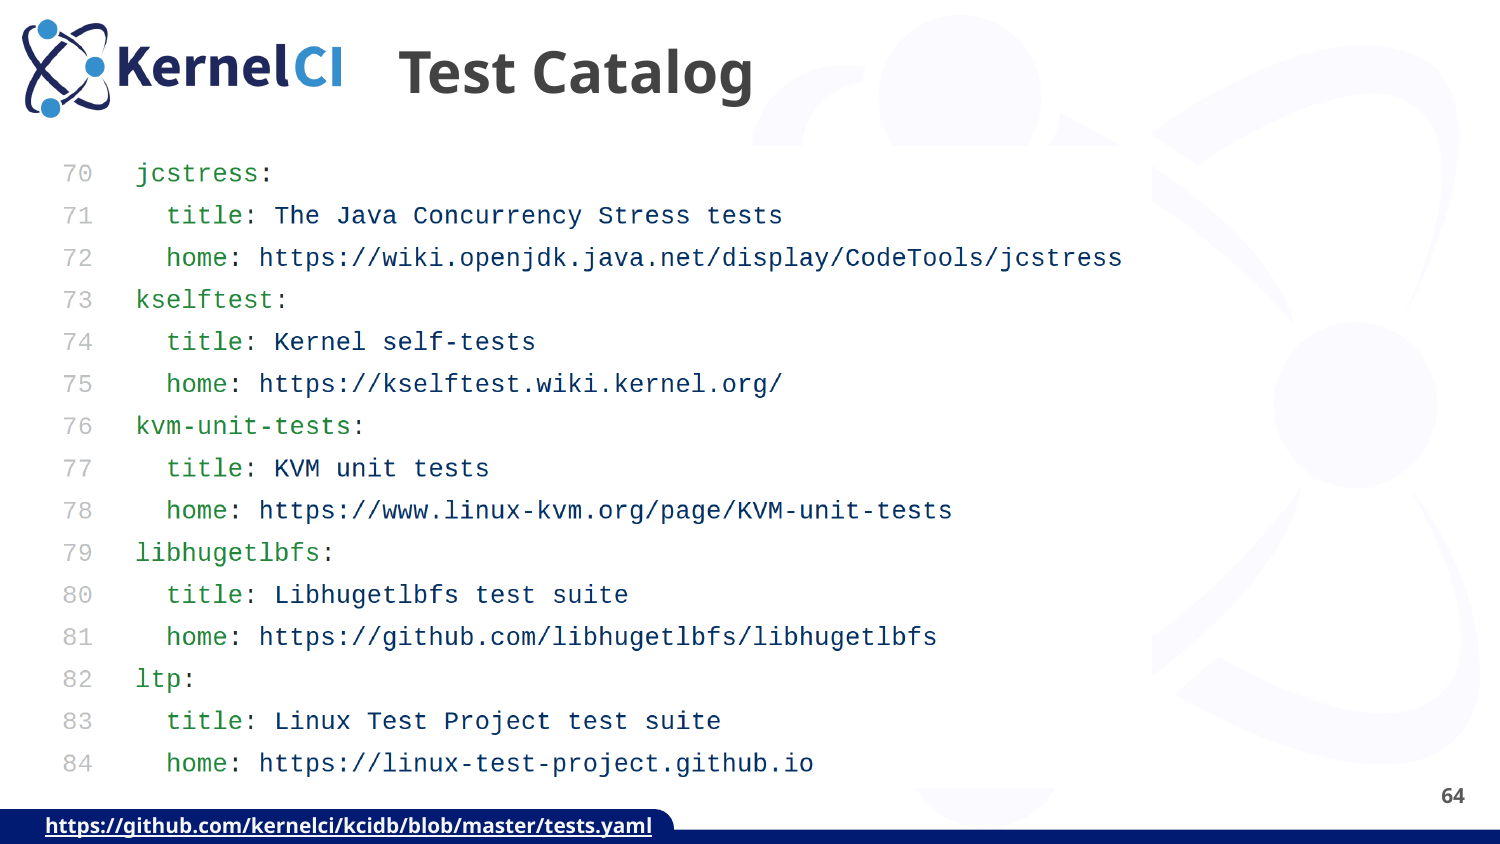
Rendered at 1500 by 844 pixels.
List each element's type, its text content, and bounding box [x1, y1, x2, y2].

text_box https://github.com/kernelci/kcidb/blob/master/tests.yaml [0, 809, 674, 844]
slide_number <number> [1389, 764, 1480, 830]
picture [38, 15, 1480, 828]
title Test Catalog [383, 23, 1455, 117]
picture [22, 19, 341, 118]
